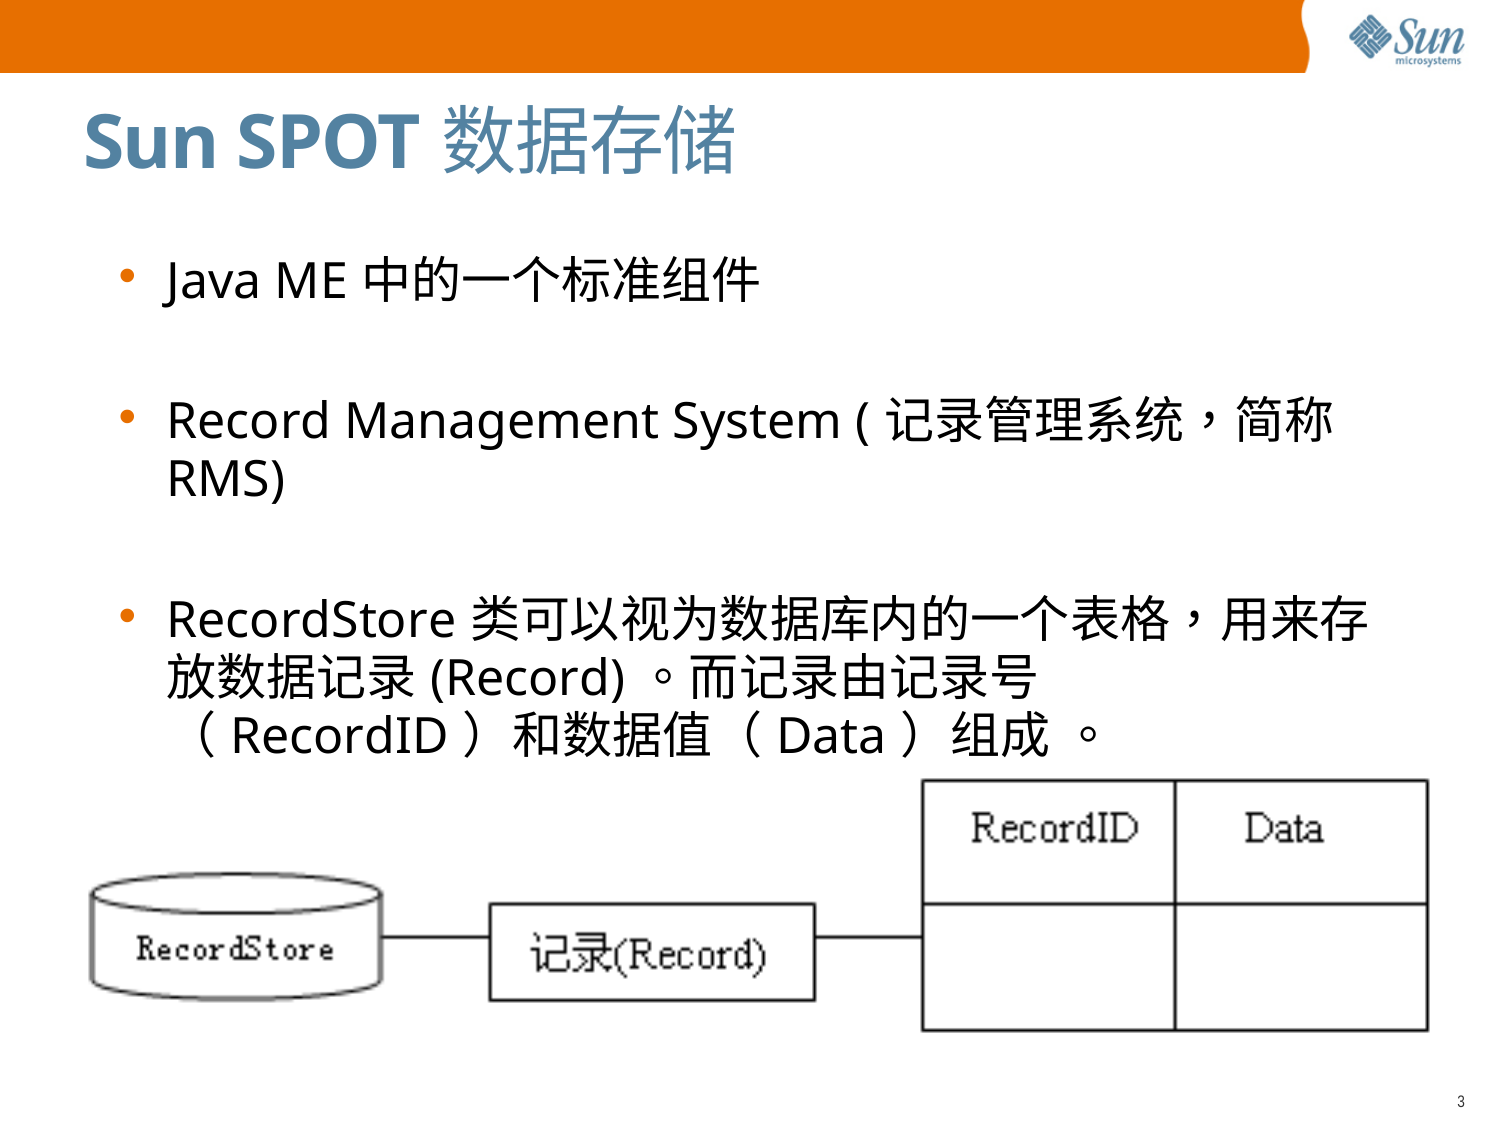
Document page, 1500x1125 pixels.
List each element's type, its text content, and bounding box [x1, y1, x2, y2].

picture [72, 759, 1451, 1052]
list Java ME中的一个标准组件 Record Management System (记录管理系统，简称RMS) RecordStore类可以视为数据库内的一个表格，用来存放数据记录(Record)。而记录由记录号（RecordID）和数据值（Data）组成 。 [84, 244, 1399, 789]
title Sun SPOT数据存储 [83, 94, 1446, 199]
picture [0, 0, 1500, 73]
